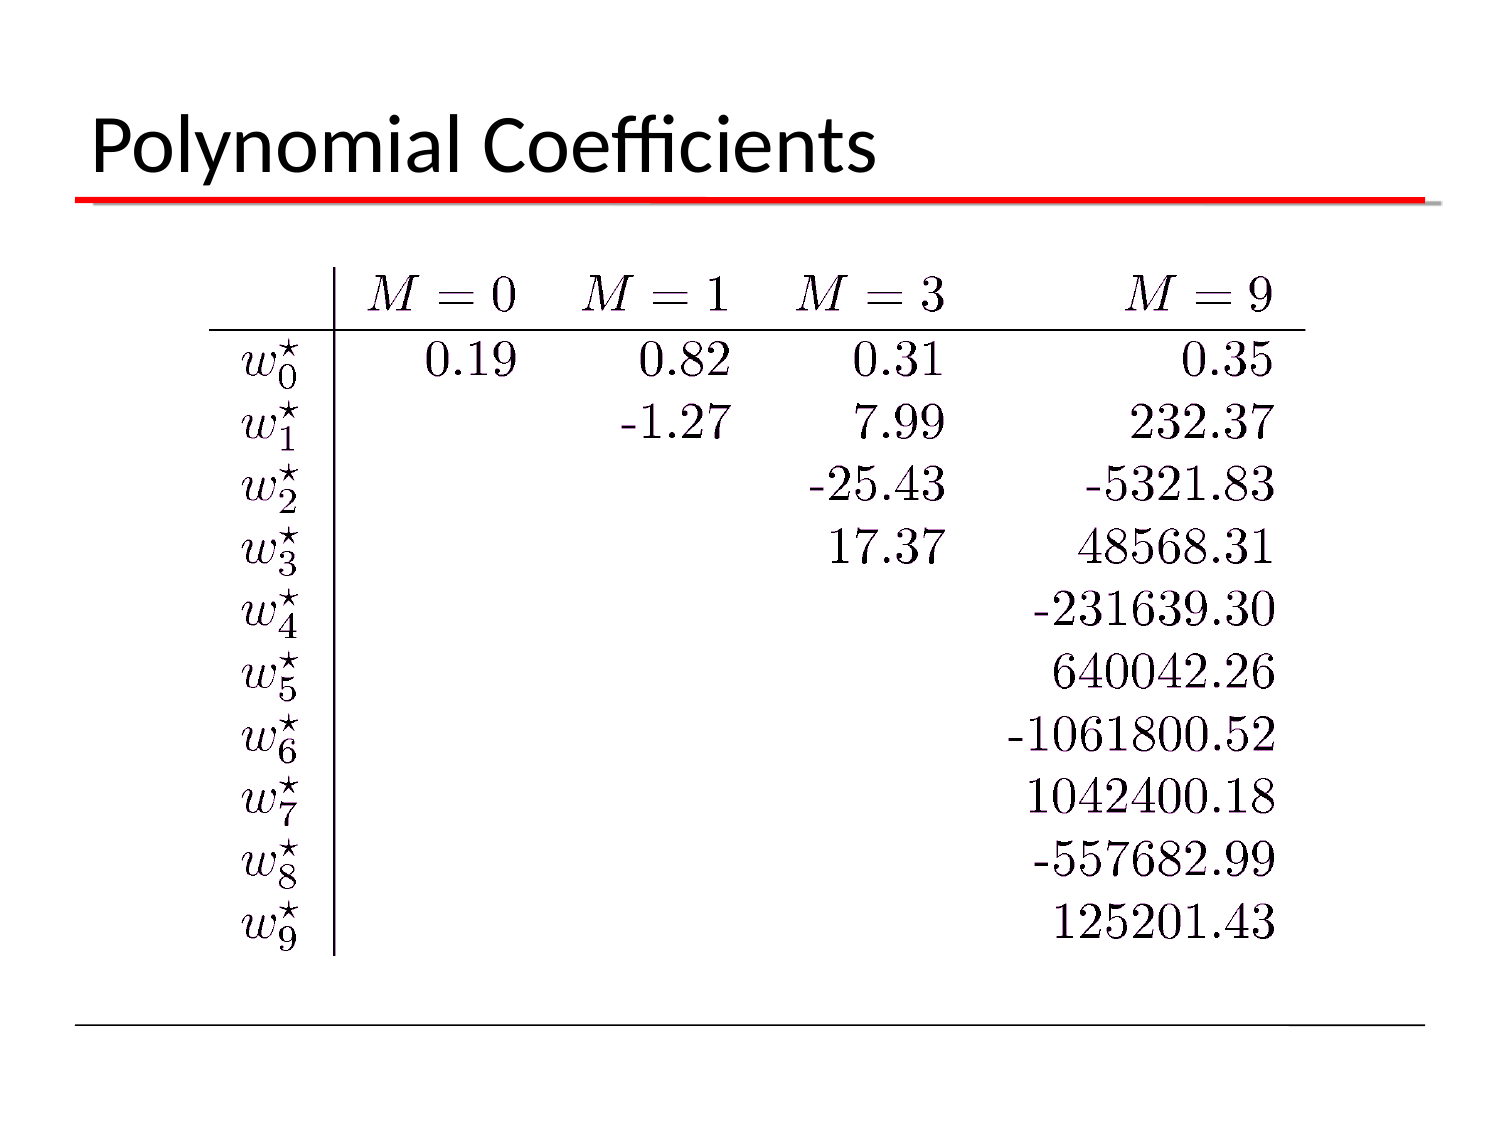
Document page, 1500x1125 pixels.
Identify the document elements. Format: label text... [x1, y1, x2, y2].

picture [204, 262, 1307, 957]
title Polynomial Coefficients [75, 45, 1426, 233]
